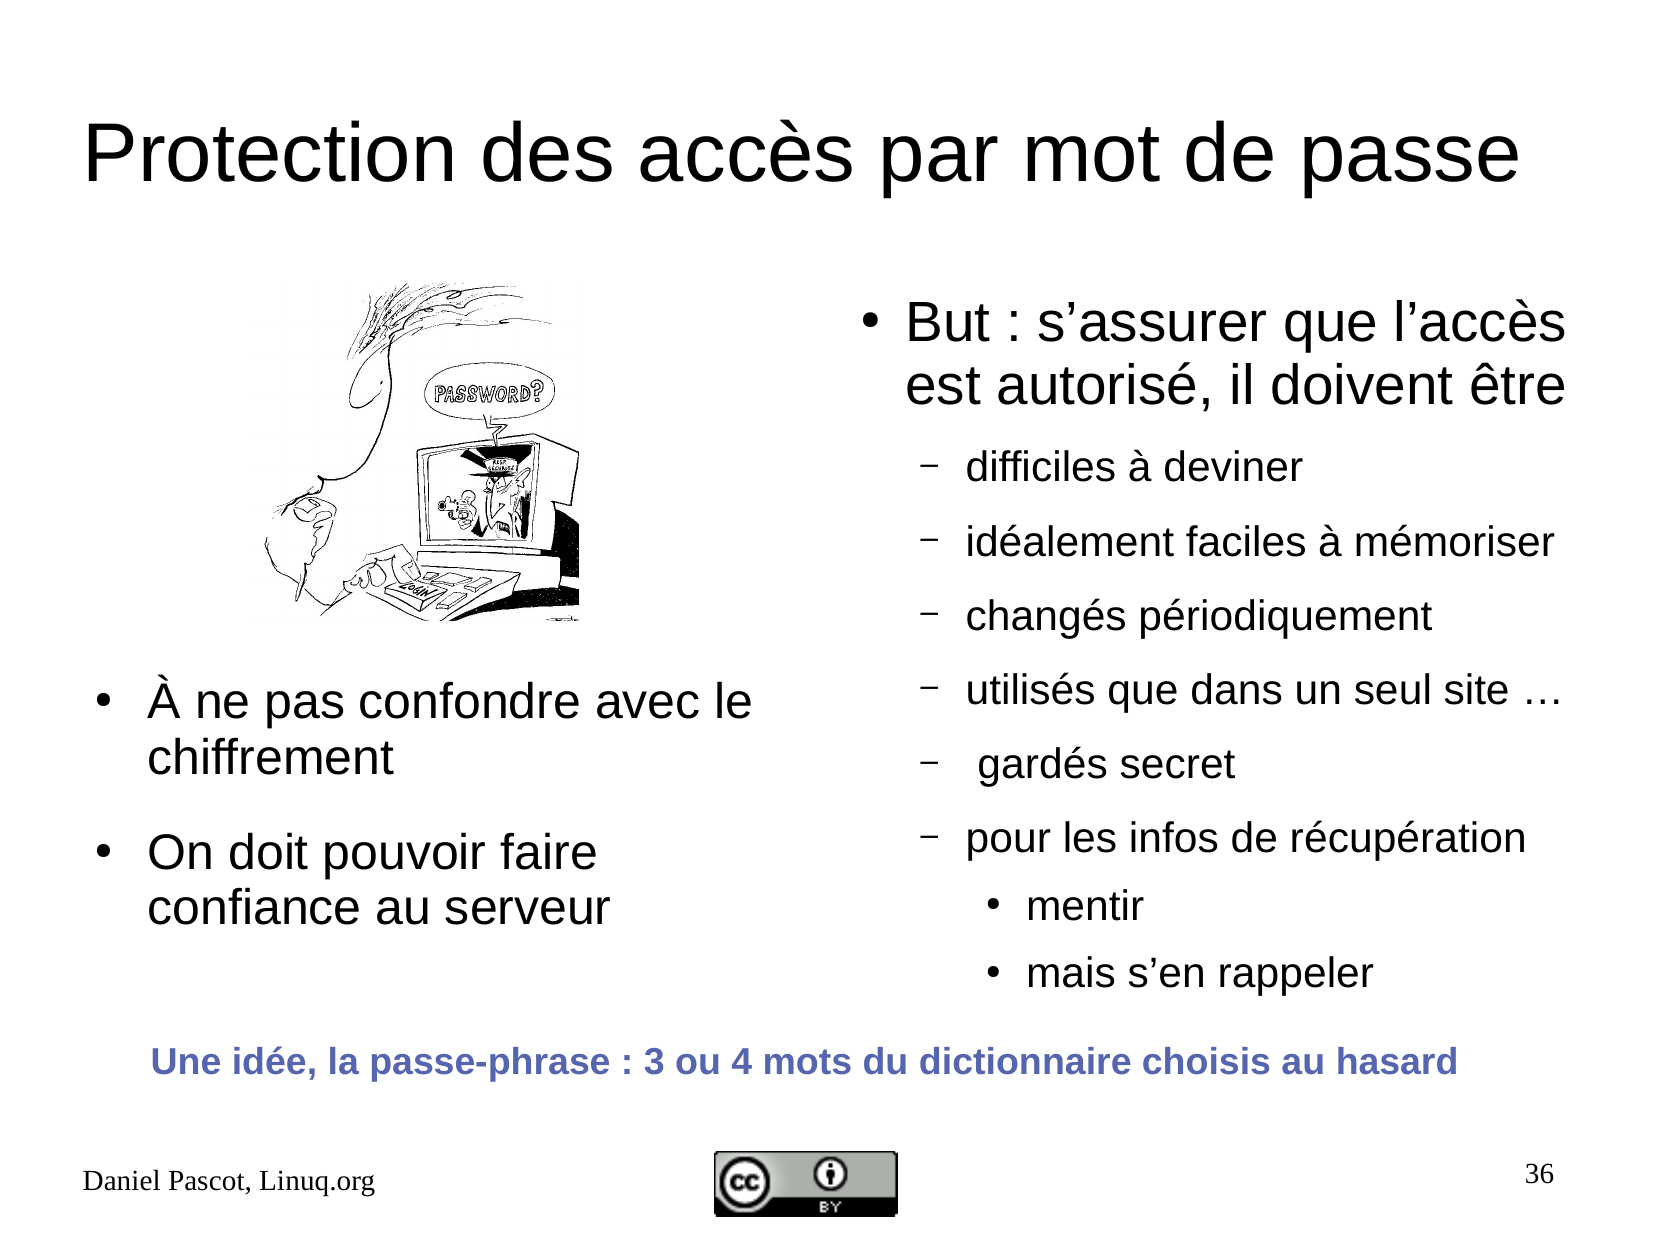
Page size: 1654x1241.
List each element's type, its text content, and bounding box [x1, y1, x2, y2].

title Protection des accès par mot de passe [82, 49, 1571, 257]
picture [248, 283, 579, 621]
list But : s’assurer que l’accès est autorisé, il doivent être difficiles à deviner idéalement faciles à mémoriser changés périodiquement utilisés que dans un seul site … gardés secret pour les infos de récupération mentir mais s’en rappeler [845, 290, 1572, 1010]
list À ne pas confondre avec le chiffrement On doit pouvoir faire confiance au serveur [76, 673, 804, 1017]
text_box Une idée, la passe-phrase : 3 ou 4 mots du dictionnaire choisis au hasard [135, 1033, 1488, 1091]
picture [714, 1151, 898, 1217]
